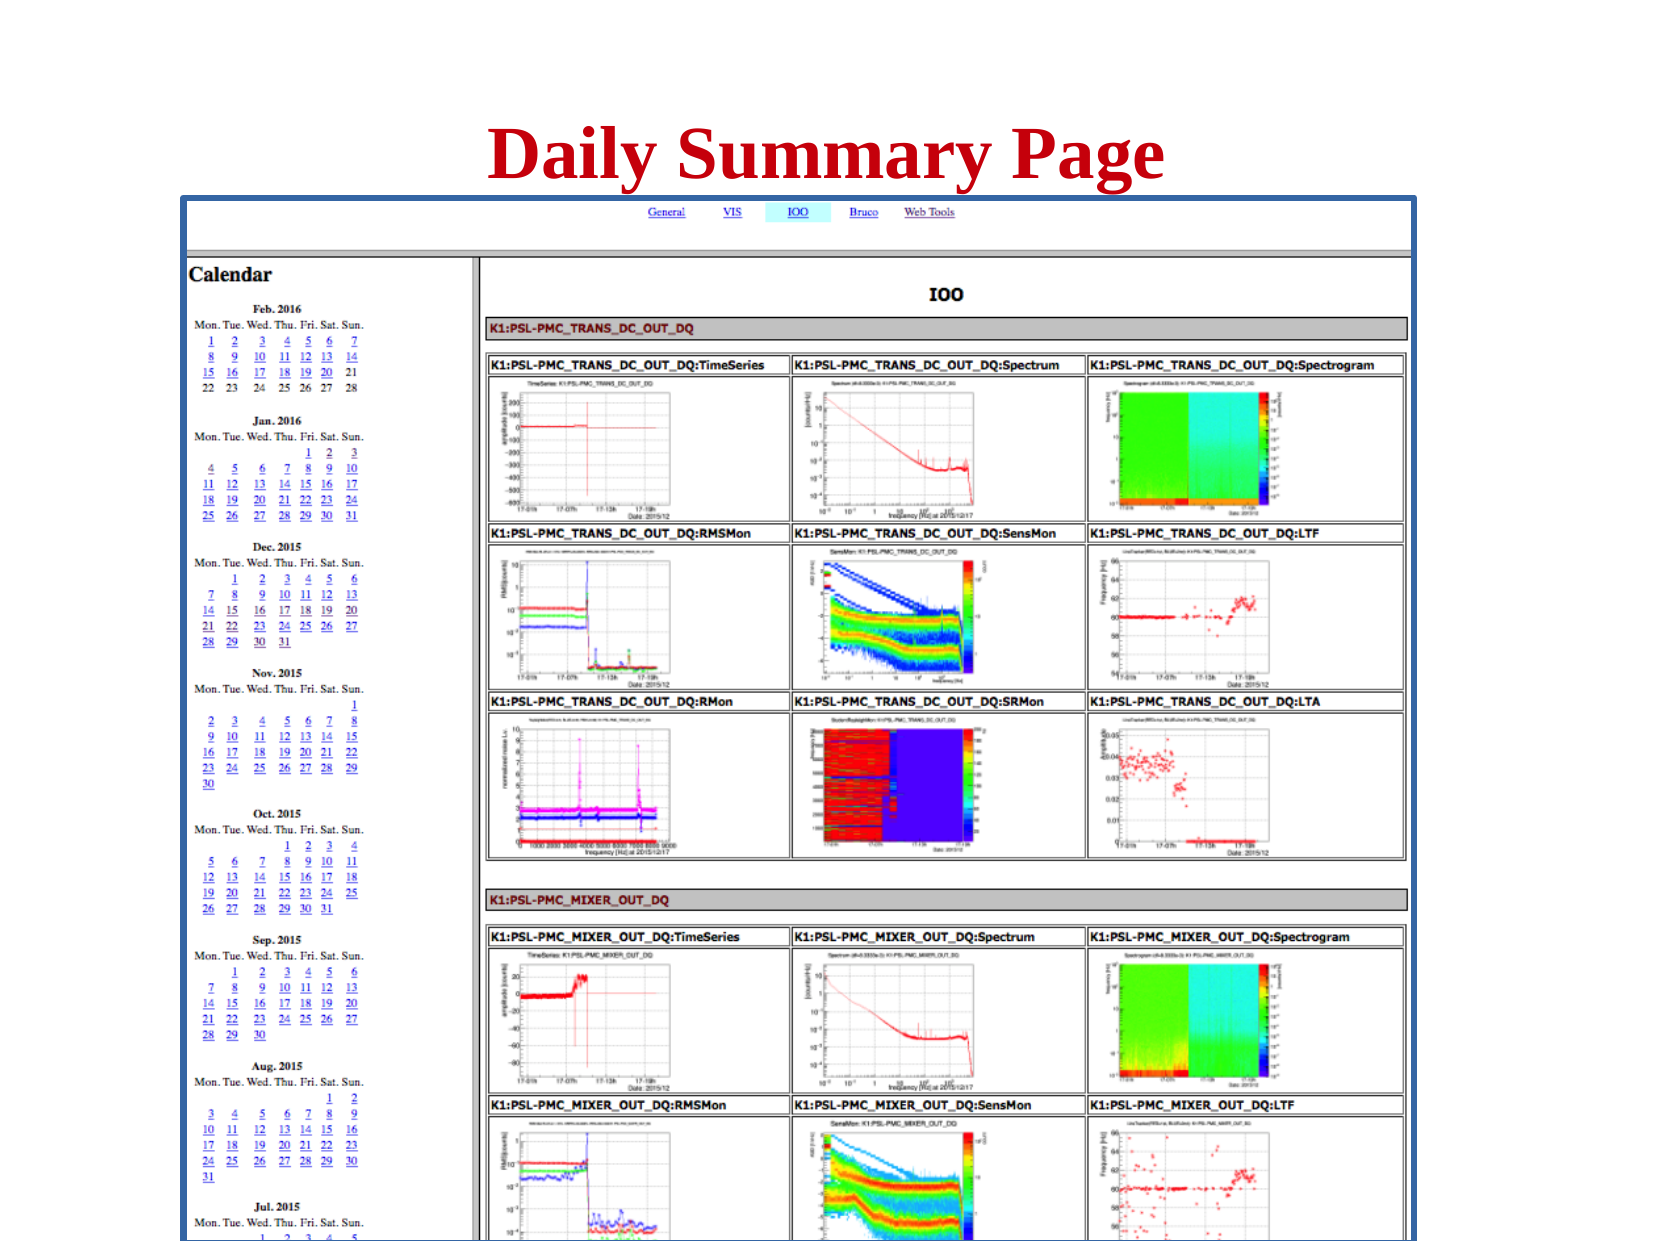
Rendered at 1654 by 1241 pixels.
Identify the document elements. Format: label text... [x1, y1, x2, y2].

picture [186, 200, 1412, 1241]
title Daily Summary Page [82, 49, 1571, 257]
